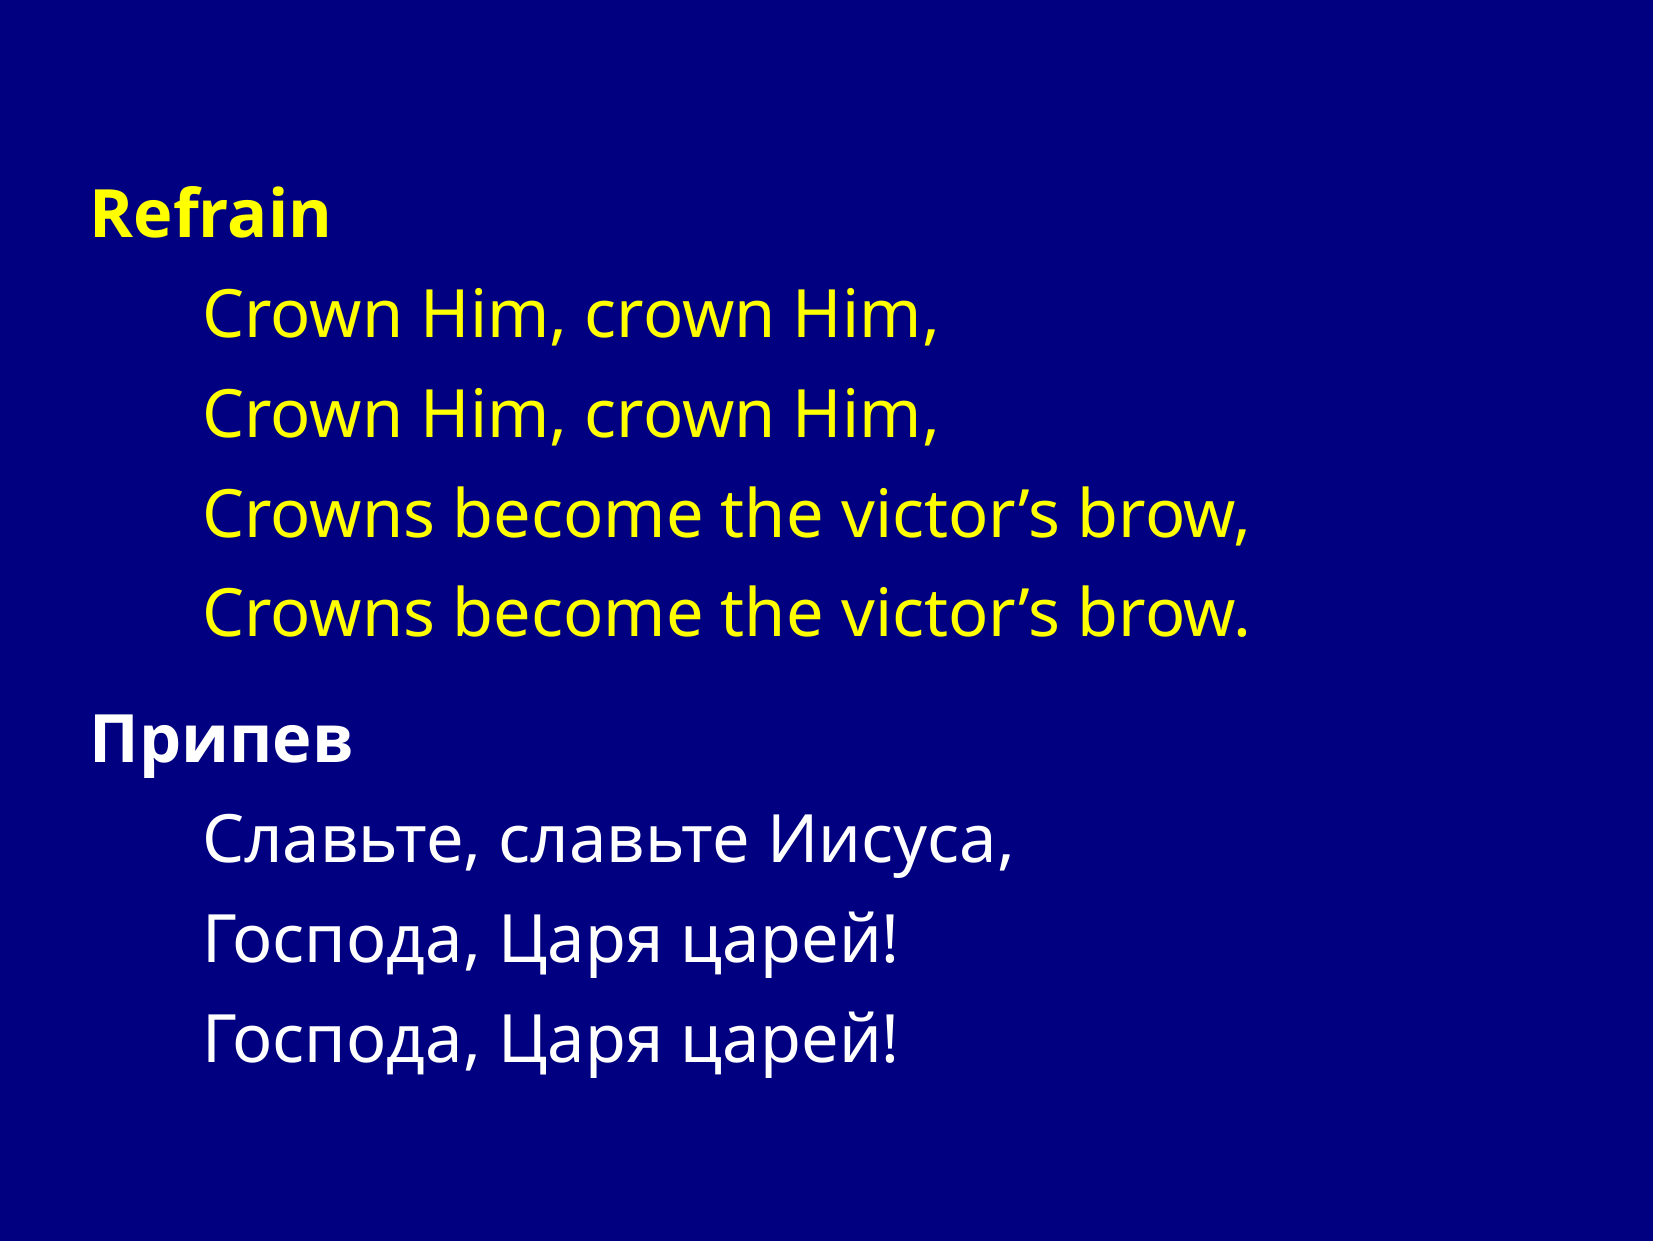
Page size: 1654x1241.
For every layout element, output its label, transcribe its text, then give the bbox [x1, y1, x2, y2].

text_box Припев Славьте, славьте Иисуса, Господа, Царя царей! Господа, Царя царей! [75, 675, 1576, 1163]
text_box Refrain Crown Him, crown Him, Crown Him, crown Him, Crowns become the victor’s brow, Crowns become the victor’s brow. [75, 150, 1576, 638]
